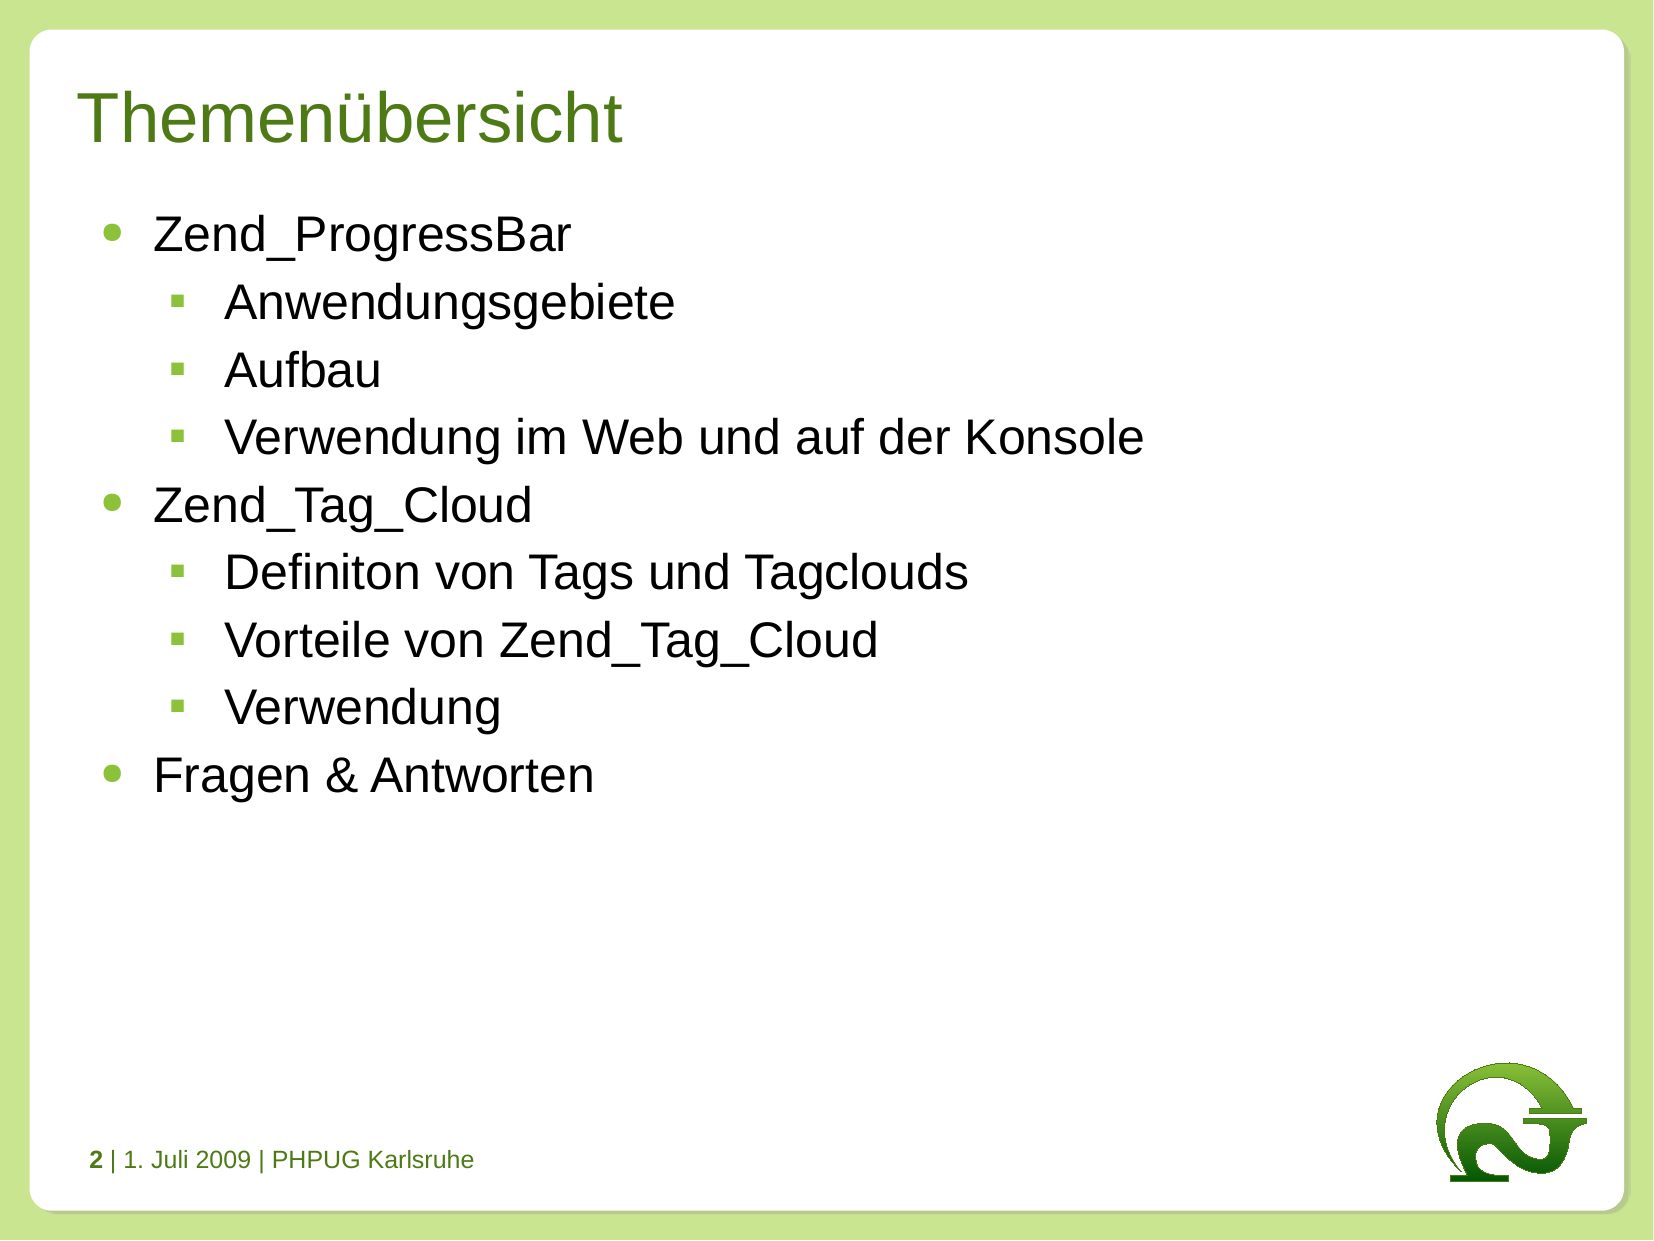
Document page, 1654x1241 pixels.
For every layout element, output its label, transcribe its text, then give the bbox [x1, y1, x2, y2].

list Zend_ProgressBar Anwendungsgebiete Aufbau Verwendung im Web und auf der Konsole Zend_Tag_Cloud Definiton von Tags und Tagclouds Vorteile von Zend_Tag_Cloud Verwendung Fragen & Antworten [82, 206, 1565, 1093]
title Themenübersicht [76, 59, 1565, 178]
